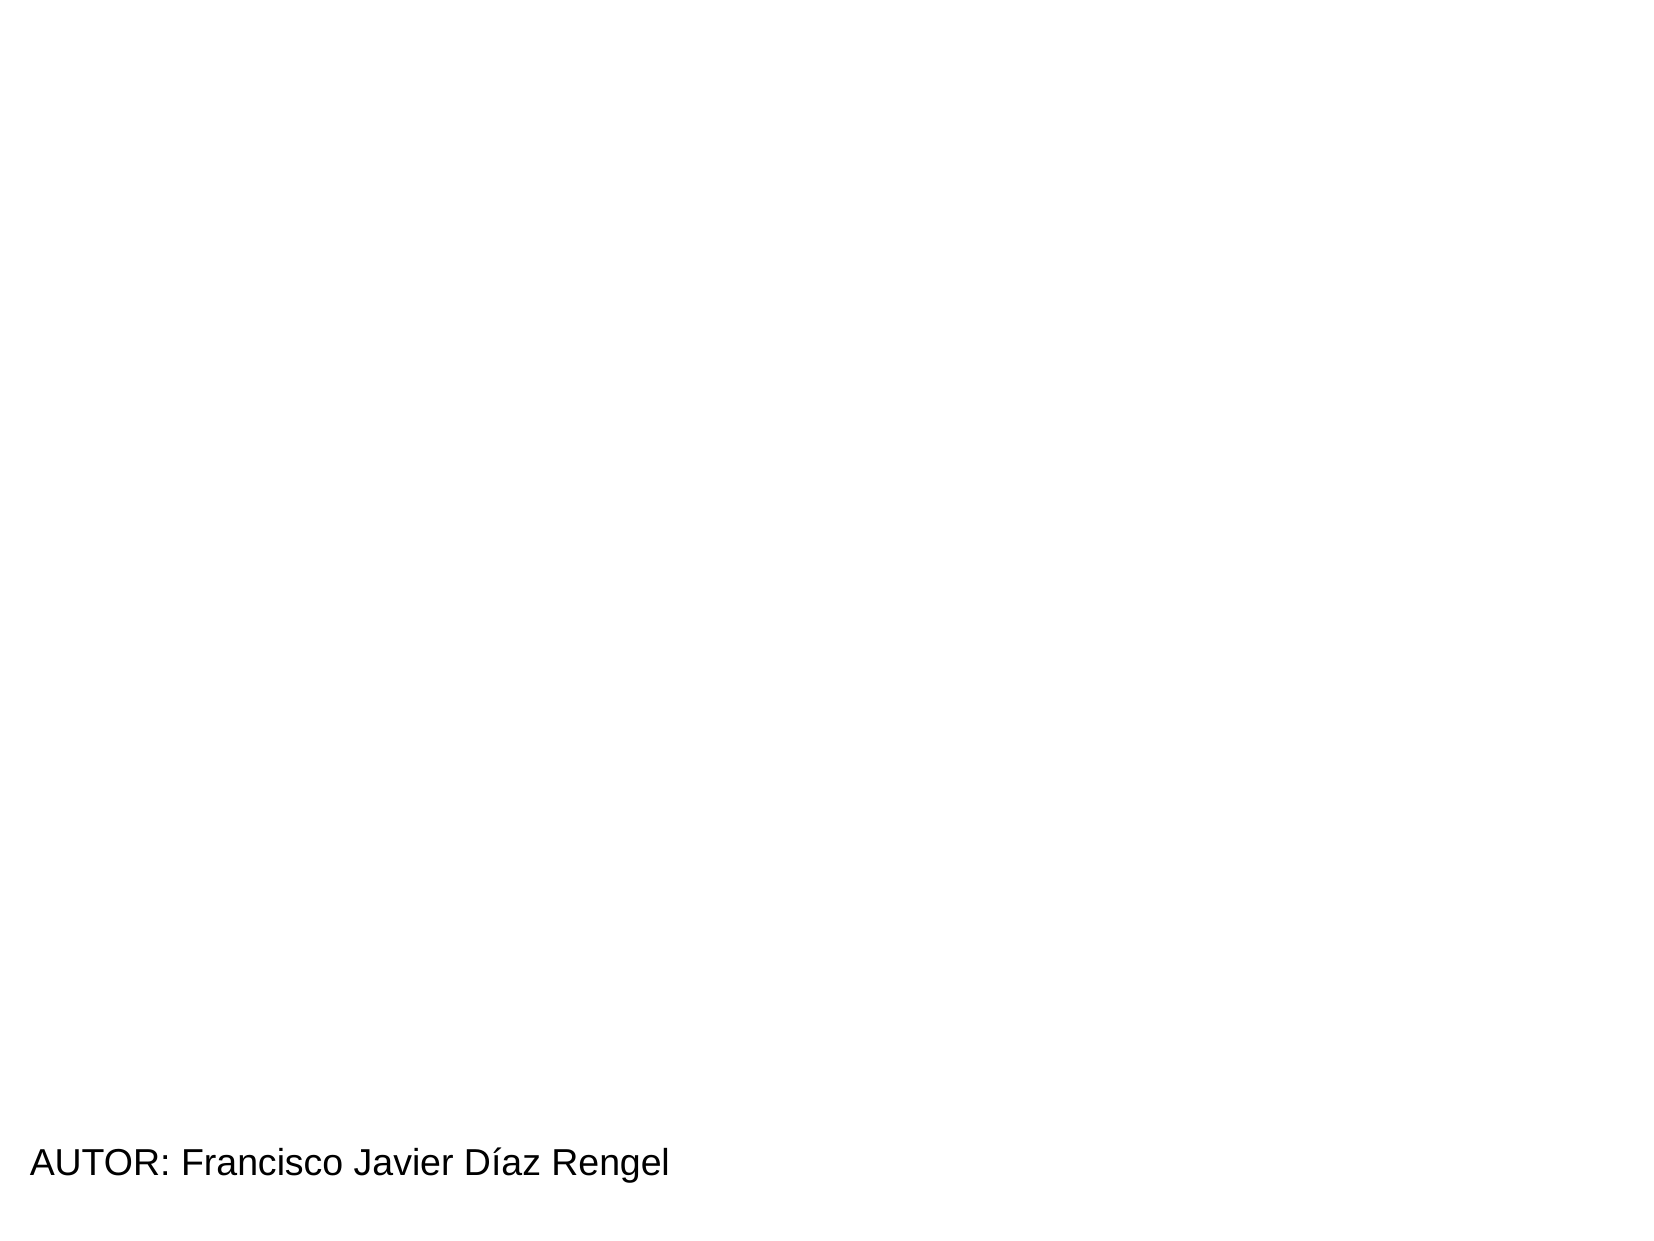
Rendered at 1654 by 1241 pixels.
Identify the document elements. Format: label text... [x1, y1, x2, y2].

text_box AUTOR: Francisco Javier Díaz Rengel [15, 1133, 686, 1191]
